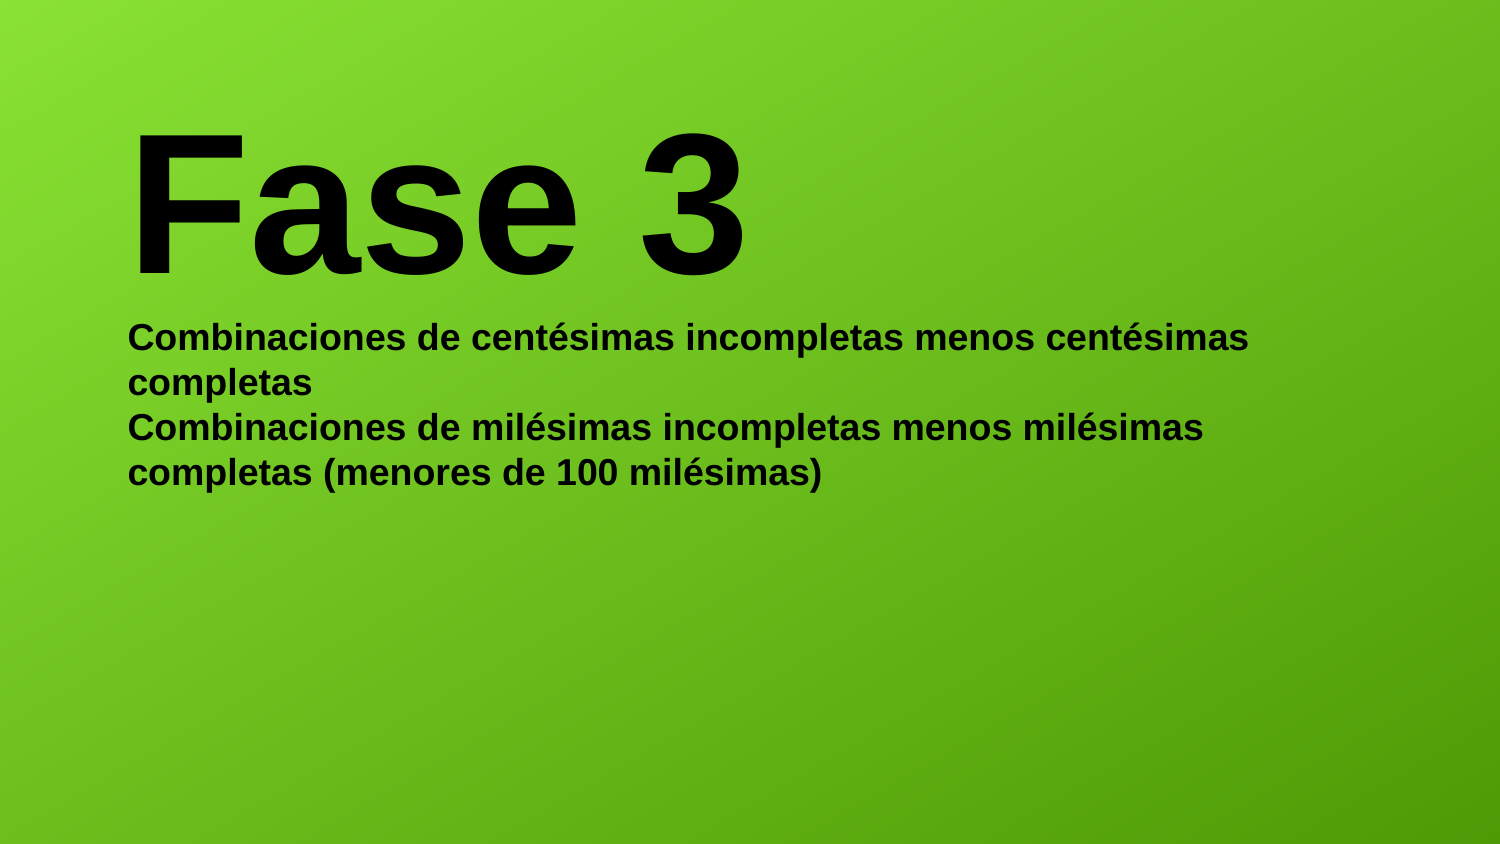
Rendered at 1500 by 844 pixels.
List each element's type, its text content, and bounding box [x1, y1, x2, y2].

title Fase 3 Combinaciones de centésimas incompletas menos centésimas completas Combinaciones de milésimas incompletas menos milésimas completas (menores de 100 milésimas) [112, 318, 1388, 509]
